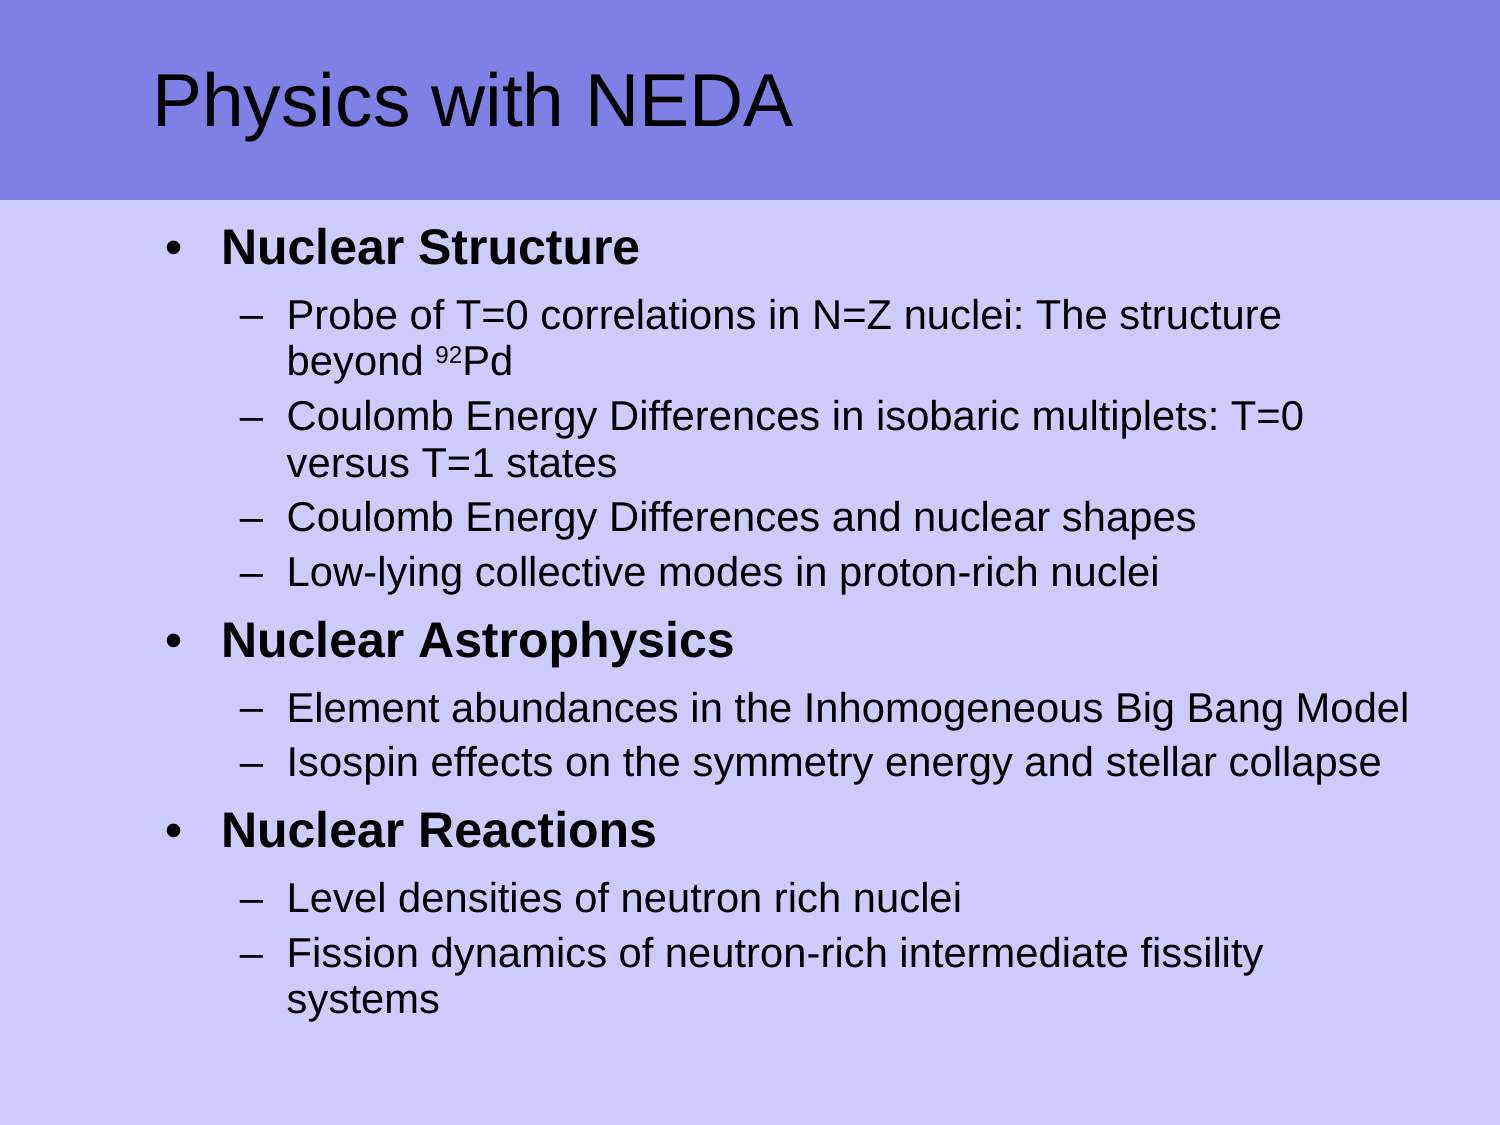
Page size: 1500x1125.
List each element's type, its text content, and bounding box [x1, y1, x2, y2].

list Nuclear Structure Probe of T=0 correlations in N=Z nuclei: The structure beyond 92Pd Coulomb Energy Differences in isobaric multiplets: T=0 versus T=1 states Coulomb Energy Differences and nuclear shapes Low-lying collective modes in proton-rich nuclei Nuclear Astrophysics Element abundances in the Inhomogeneous Big Bang Model Isospin effects on the symmetry energy and stellar collapse Nuclear Reactions Level densities of neutron rich nuclei Fission dynamics of neutron-rich intermediate fissility systems [150, 211, 1426, 1074]
title Physics with NEDA [137, 24, 1413, 176]
